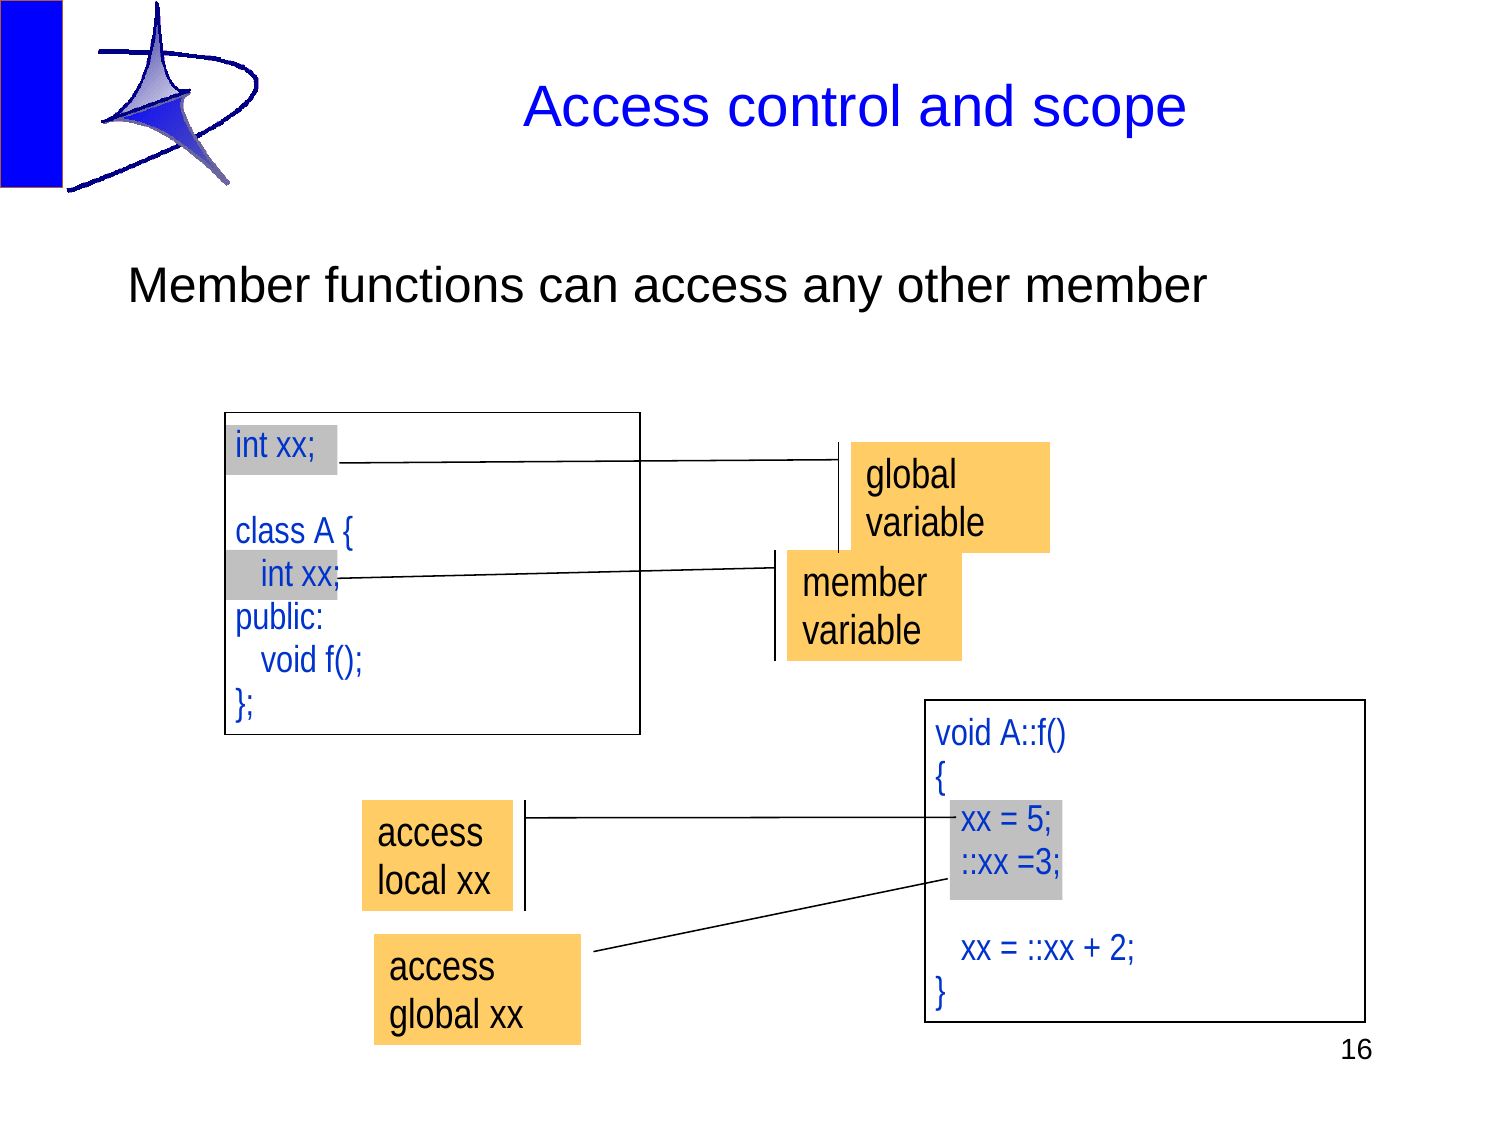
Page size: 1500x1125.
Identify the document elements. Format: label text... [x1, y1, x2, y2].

text_box member variable [787, 550, 962, 661]
text_box access local xx [362, 800, 513, 911]
text_box global variable [851, 442, 1050, 553]
text_box void A::f() { xx = 5; ::xx =3; xx = ::xx + 2; } [924, 699, 1366, 1022]
text_box access global xx [374, 934, 581, 1045]
picture [62, 0, 263, 197]
text_box int xx; class A { int xx; public: void f(); }; [224, 412, 641, 735]
title Access control and scope [262, 24, 1450, 188]
list Member functions can access any other member [112, 249, 1450, 376]
